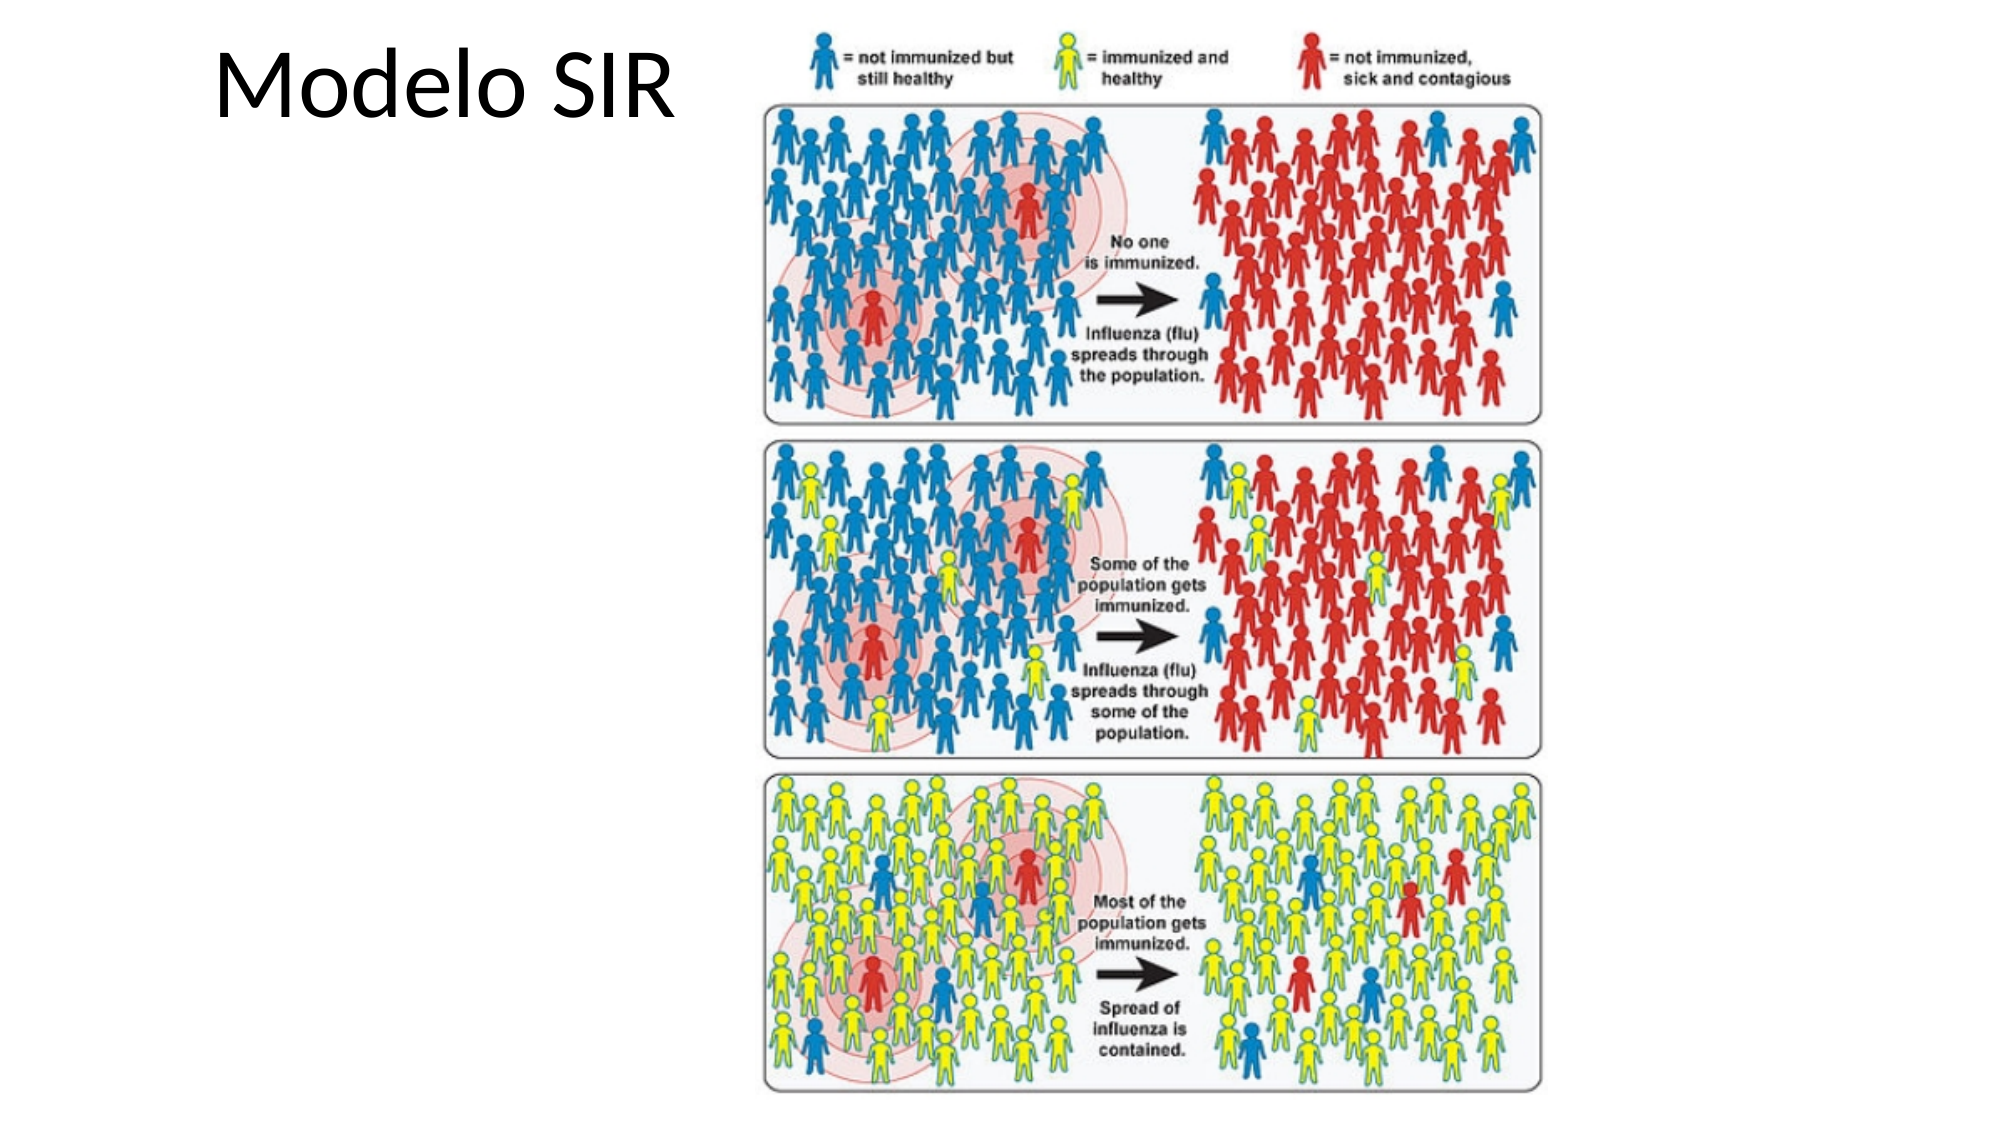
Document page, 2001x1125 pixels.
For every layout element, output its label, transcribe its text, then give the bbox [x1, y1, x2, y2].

title Modelo SIR [212, 0, 1713, 287]
picture [755, 11, 1548, 1100]
